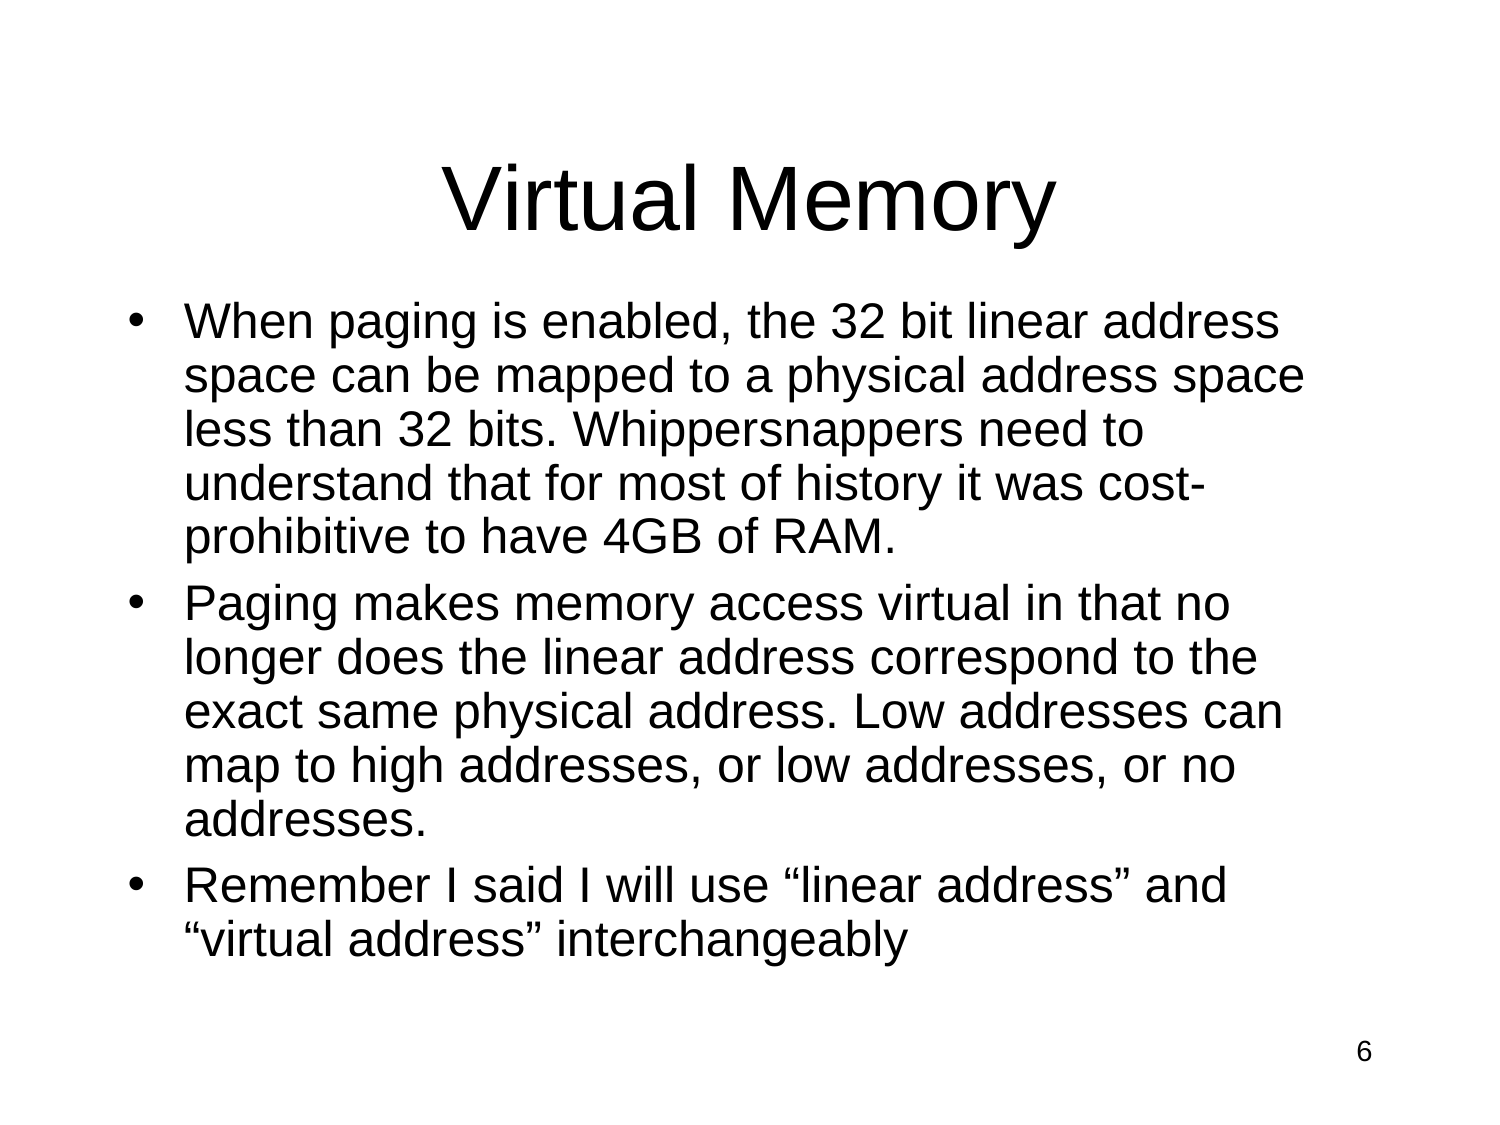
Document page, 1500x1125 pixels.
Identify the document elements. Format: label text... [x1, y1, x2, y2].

text_box <number> [1074, 1044, 1388, 1101]
title Virtual Memory [112, 99, 1388, 287]
list When paging is enabled, the 32 bit linear address space can be mapped to a physical address space less than 32 bits. Whippersnappers need to understand that for most of history it was cost-prohibitive to have 4GB of RAM. Paging makes memory access virtual in that no longer does the linear address correspond to the exact same physical address. Low addresses can map to high addresses, or low addresses, or no addresses. Remember I said I will use “linear address” and “virtual address” interchangeably [112, 287, 1388, 1044]
